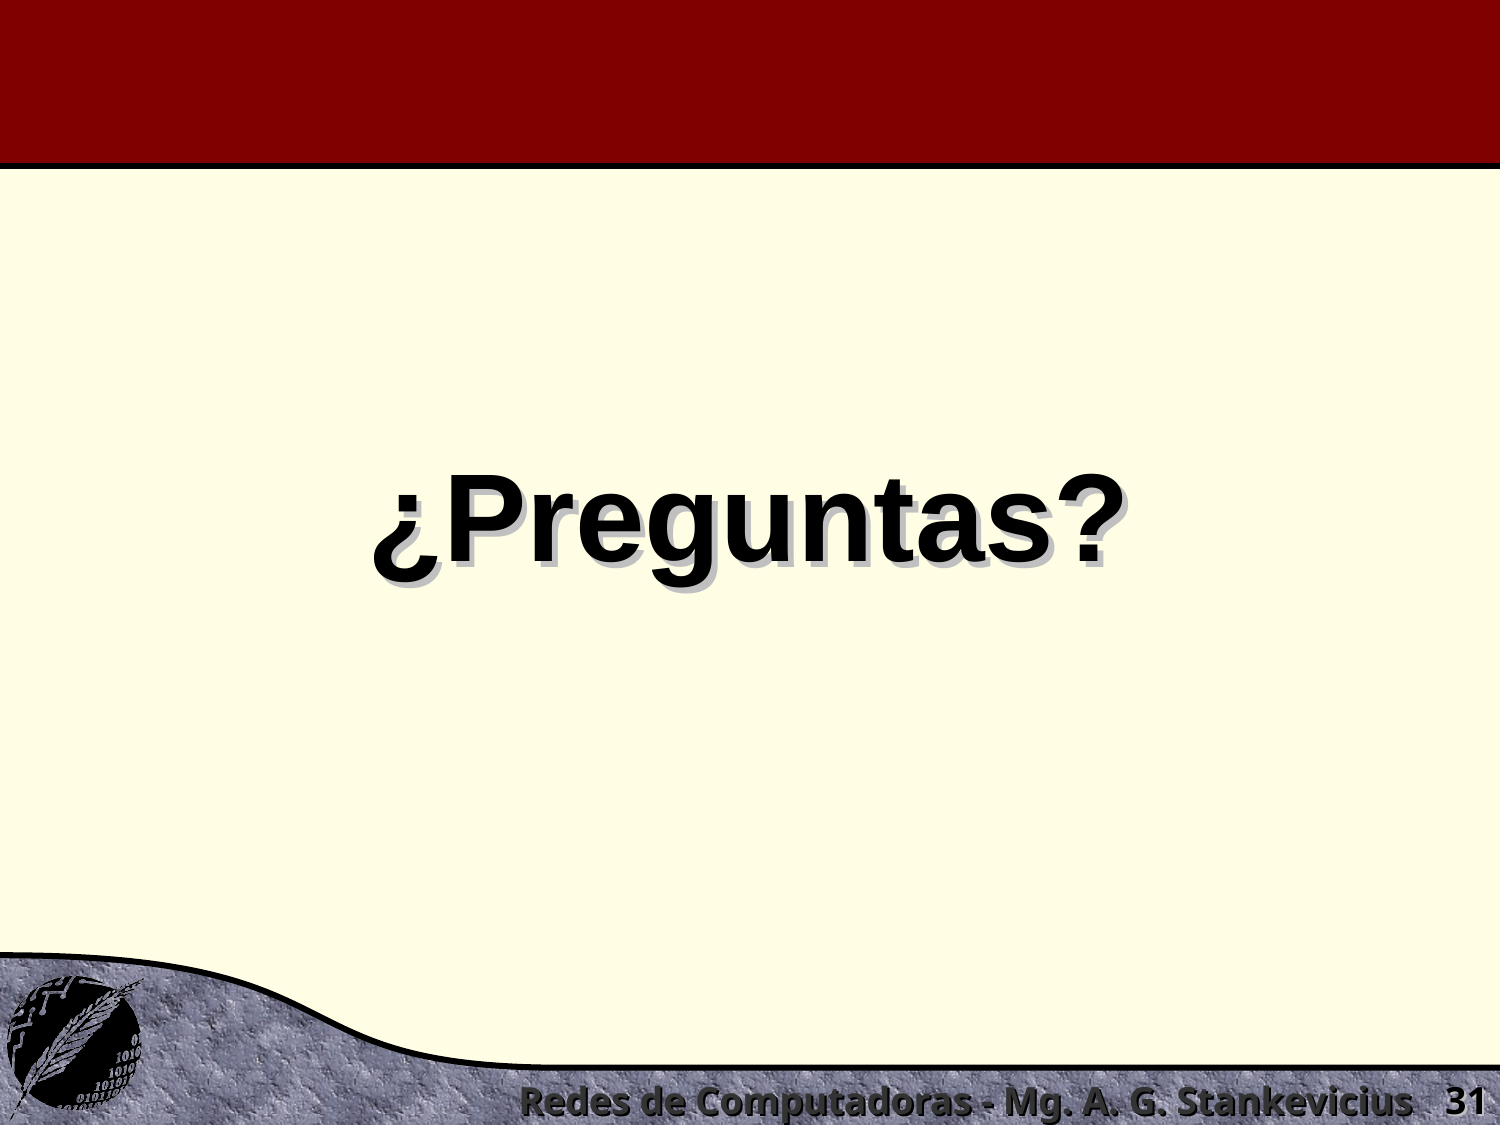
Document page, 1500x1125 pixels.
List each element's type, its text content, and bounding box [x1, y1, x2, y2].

picture [790, 1100, 795, 1110]
subtitle ¿Preguntas? [11, 192, 1486, 845]
picture [1047, 1100, 1054, 1110]
picture [0, 959, 1500, 1125]
